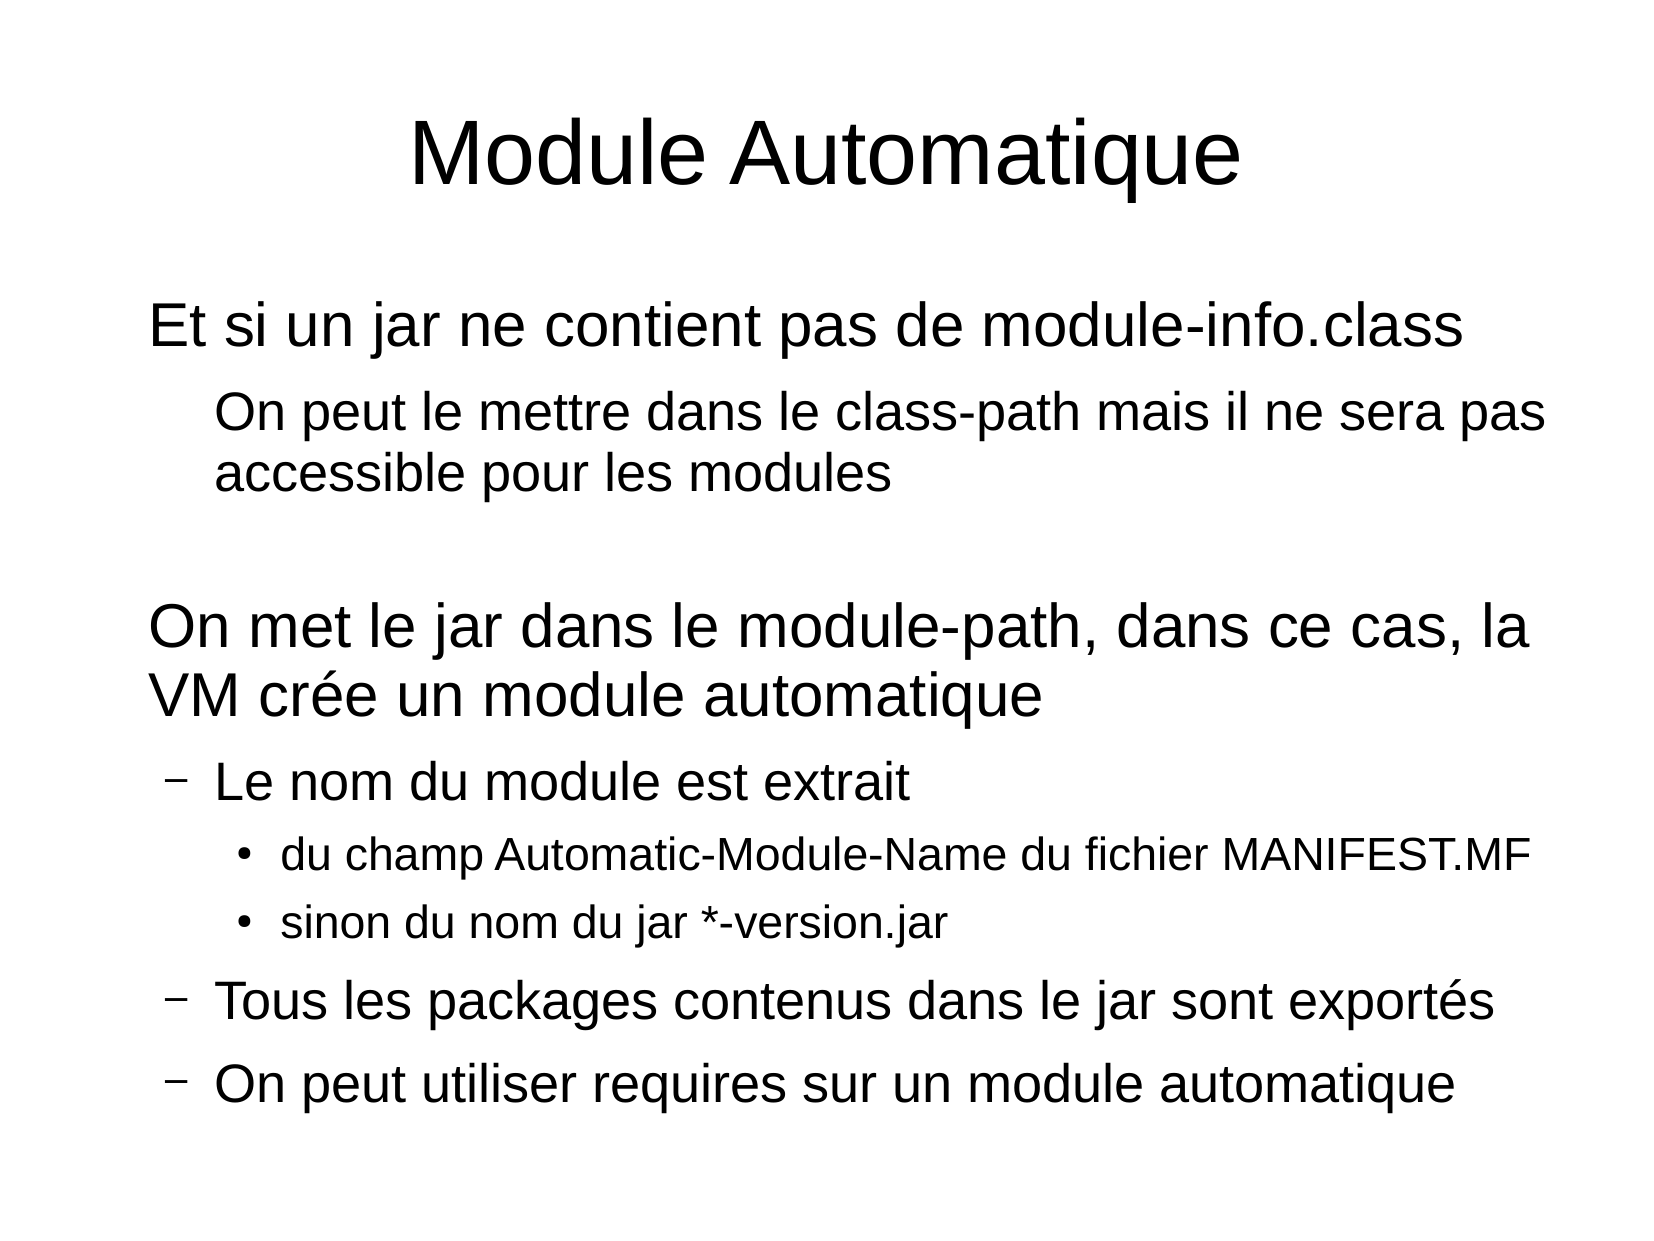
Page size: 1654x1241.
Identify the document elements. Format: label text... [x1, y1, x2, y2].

list Et si un jar ne contient pas de module-info.class On peut le mettre dans le class-path mais il ne sera pas accessible pour les modules On met le jar dans le module-path, dans ce cas, la VM crée un module automatique Le nom du module est extrait du champ Automatic-Module-Name du fichier MANIFEST.MF sinon du nom du jar *-version.jar Tous les packages contenus dans le jar sont exportés On peut utiliser requires sur un module automatique [82, 290, 1571, 1126]
title Module Automatique [82, 49, 1571, 257]
